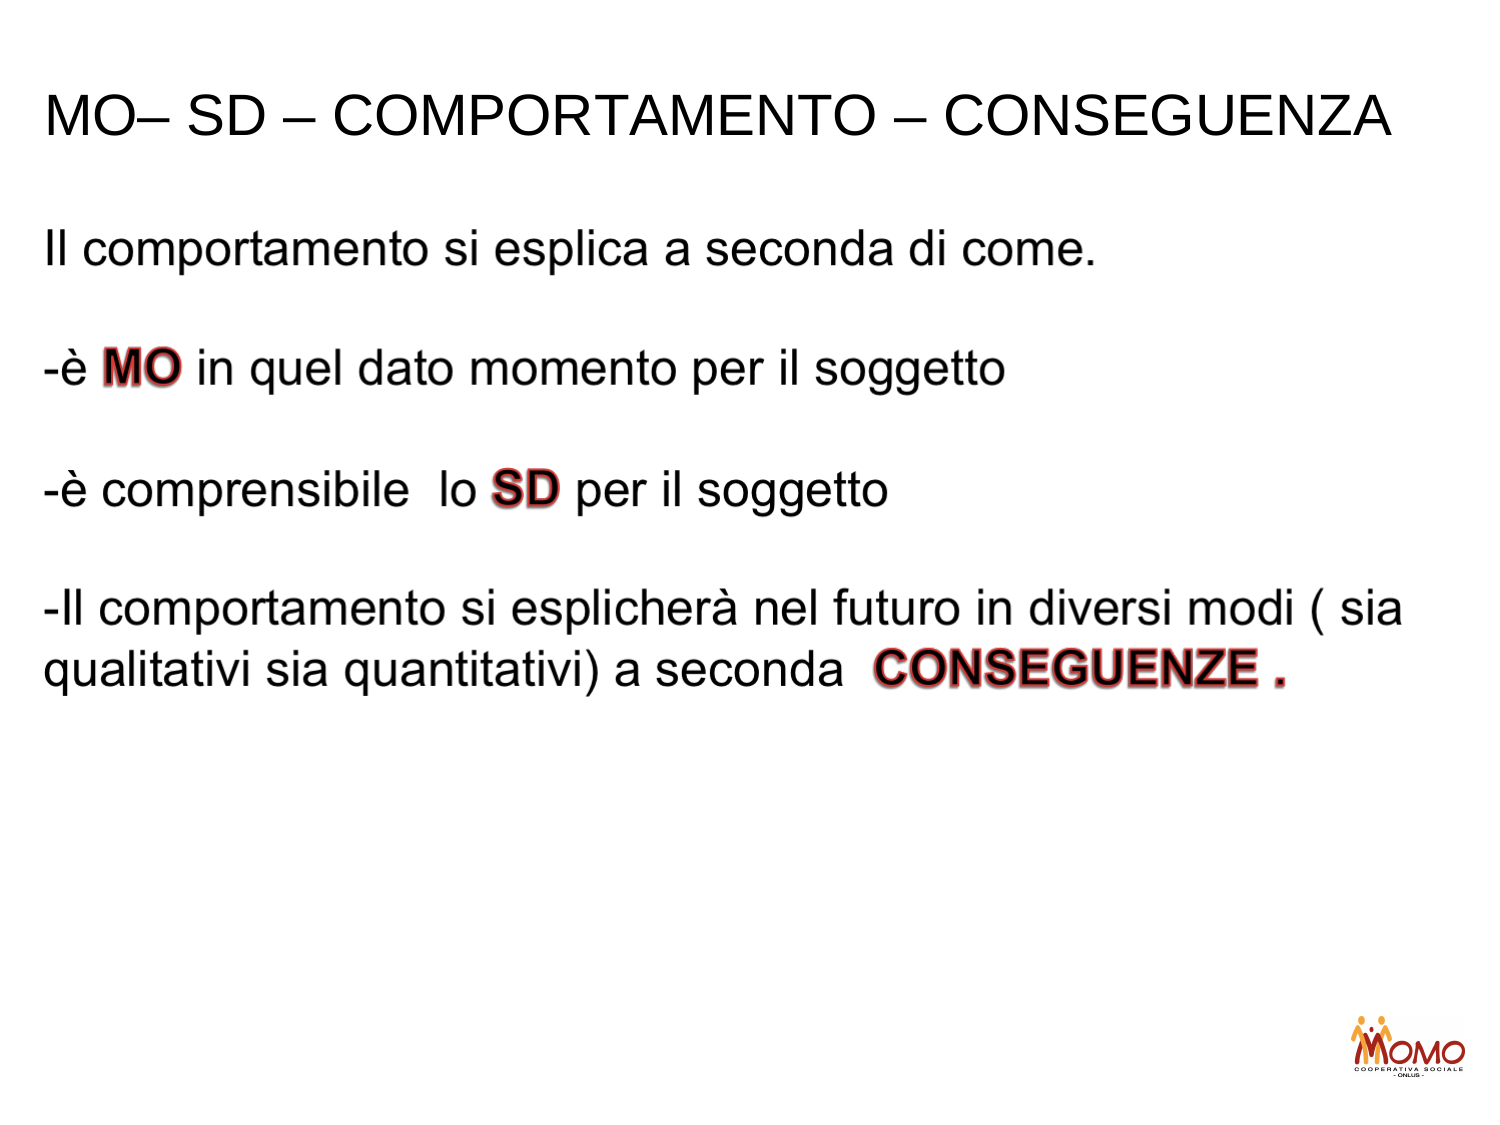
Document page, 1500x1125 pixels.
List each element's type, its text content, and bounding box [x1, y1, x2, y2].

text_box MO– SD – COMPORTAMENTO – CONSEGUENZA [29, 18, 1413, 155]
picture [28, 207, 1500, 709]
picture [1351, 1016, 1465, 1078]
